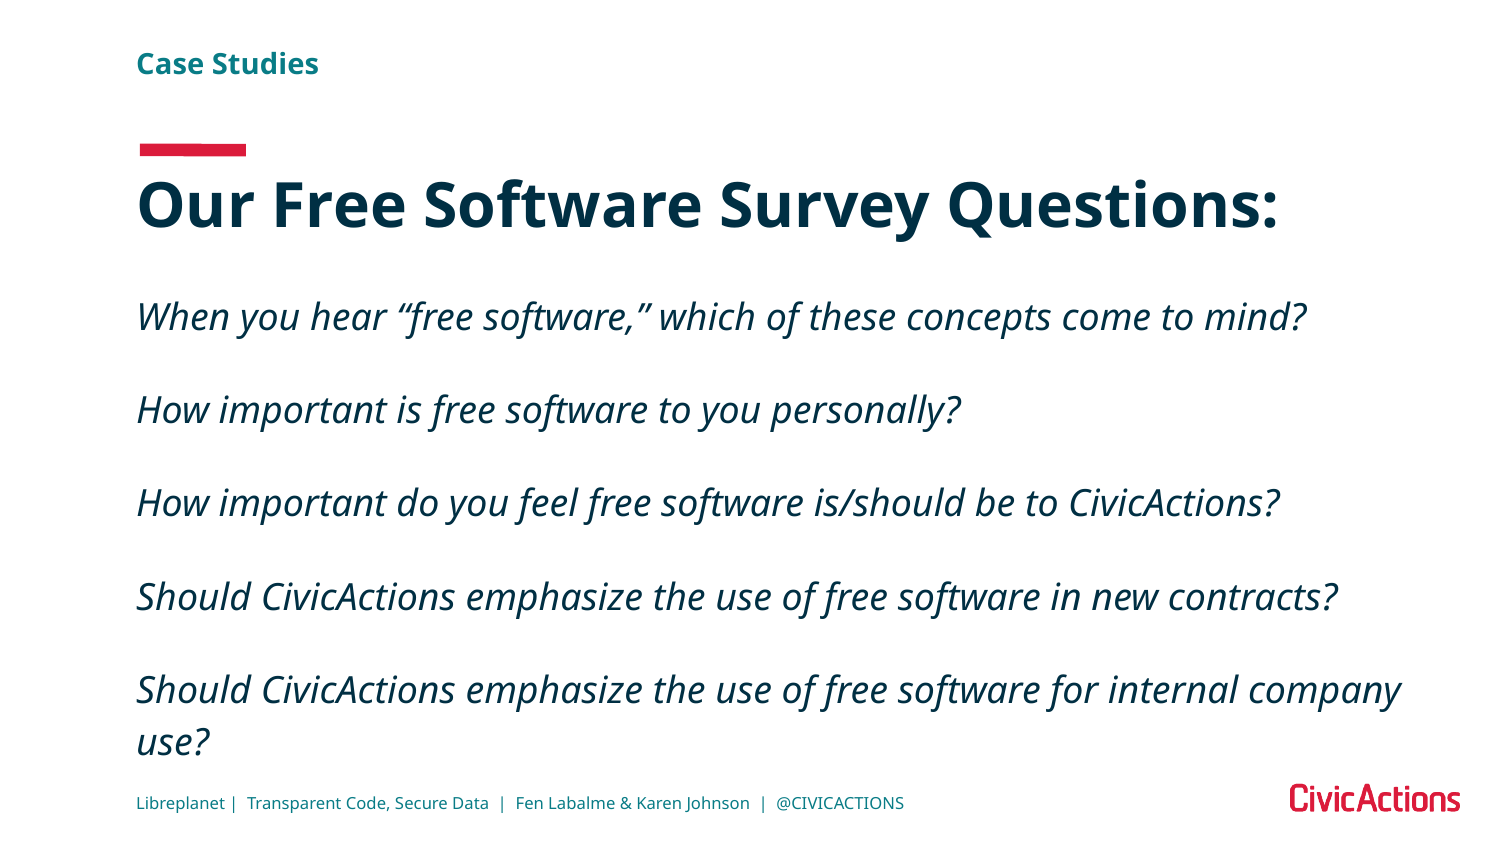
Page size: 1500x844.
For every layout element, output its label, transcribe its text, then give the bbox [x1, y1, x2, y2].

list Our Free Software Survey Questions: When you hear “free software,” which of these concepts come to mind? How important is free software to you personally? How important do you feel free software is/should be to CivicActions? Should CivicActions emphasize the use of free software in new contracts? Should CivicActions emphasize the use of free software for internal company use? [121, 150, 1455, 778]
title Case Studies [121, 30, 1375, 112]
text_box Libreplanet | Transparent Code, Secure Data | Fen Labalme & Karen Johnson | @CIVICACTIONS [121, 778, 1467, 817]
